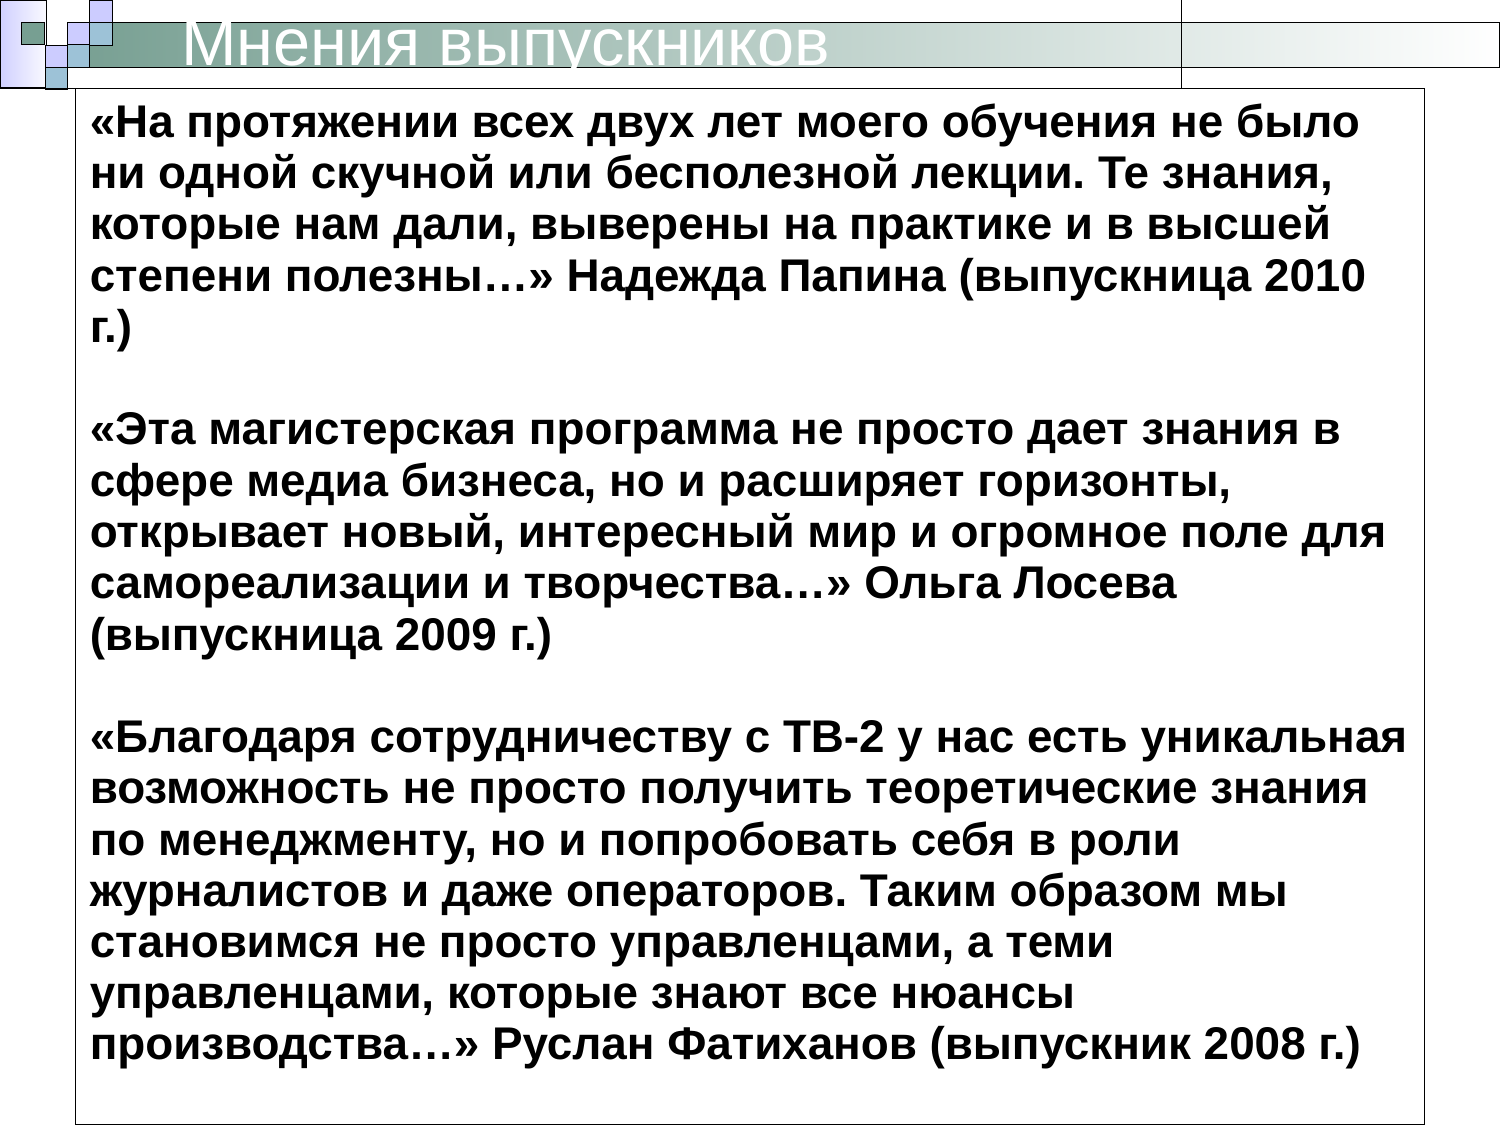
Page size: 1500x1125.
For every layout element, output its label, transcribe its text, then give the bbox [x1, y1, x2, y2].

text_box «На протяжении всех двух лет моего обучения не было ни одной скучной или бесполезной лекции. Те знания, которые нам дали, выверены на практике и в высшей степени полезны…» Надежда Папина (выпускница 2010 г.) «Эта магистерская программа не просто дает знания в сфере медиа бизнеса, но и расширяет горизонты, открывает новый, интересный мир и огромное поле для самореализации и творчества…» Ольга Лосева (выпускница 2009 г.) «Благодаря сотрудничеству с ТВ-2 у нас есть уникальная возможность не просто получить теоретические знания по менеджменту, но и попробовать себя в роли журналистов и даже операторов. Таким образом мы становимся не просто управленцами, а теми управленцами, которые знают все нюансы производства…» Руслан Фатиханов (выпускник 2008 г.) [75, 88, 1425, 1125]
text_box Мнения выпускников [0, 0, 1182, 89]
